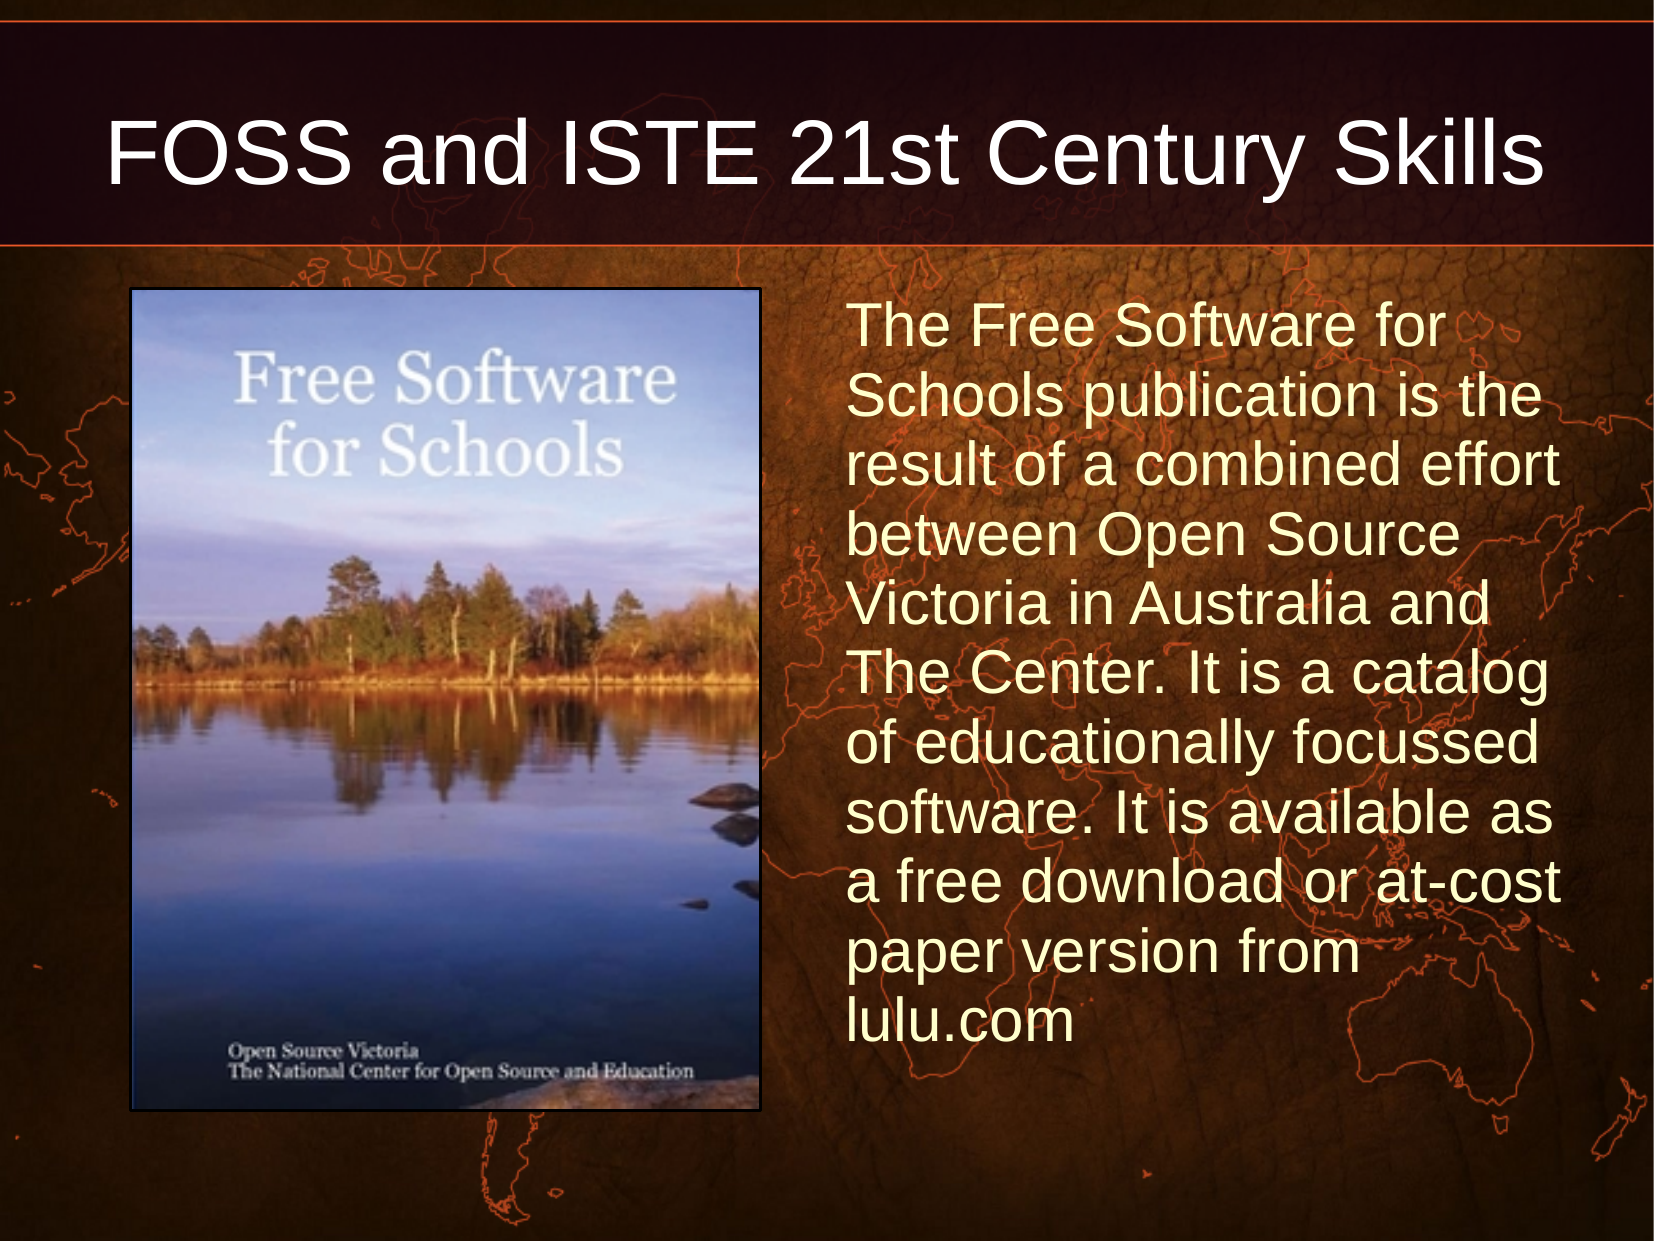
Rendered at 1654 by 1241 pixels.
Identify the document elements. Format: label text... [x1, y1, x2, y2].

list The Free Software for Schools publication is the result of a combined effort between Open Source Victoria in Australia and The Center. It is a catalog of educationally focussed software. It is available as a free download or at-cost paper version from lulu.com [845, 290, 1572, 1109]
picture [0, 0, 1654, 1241]
title FOSS and ISTE 21st Century Skills [82, 49, 1571, 257]
